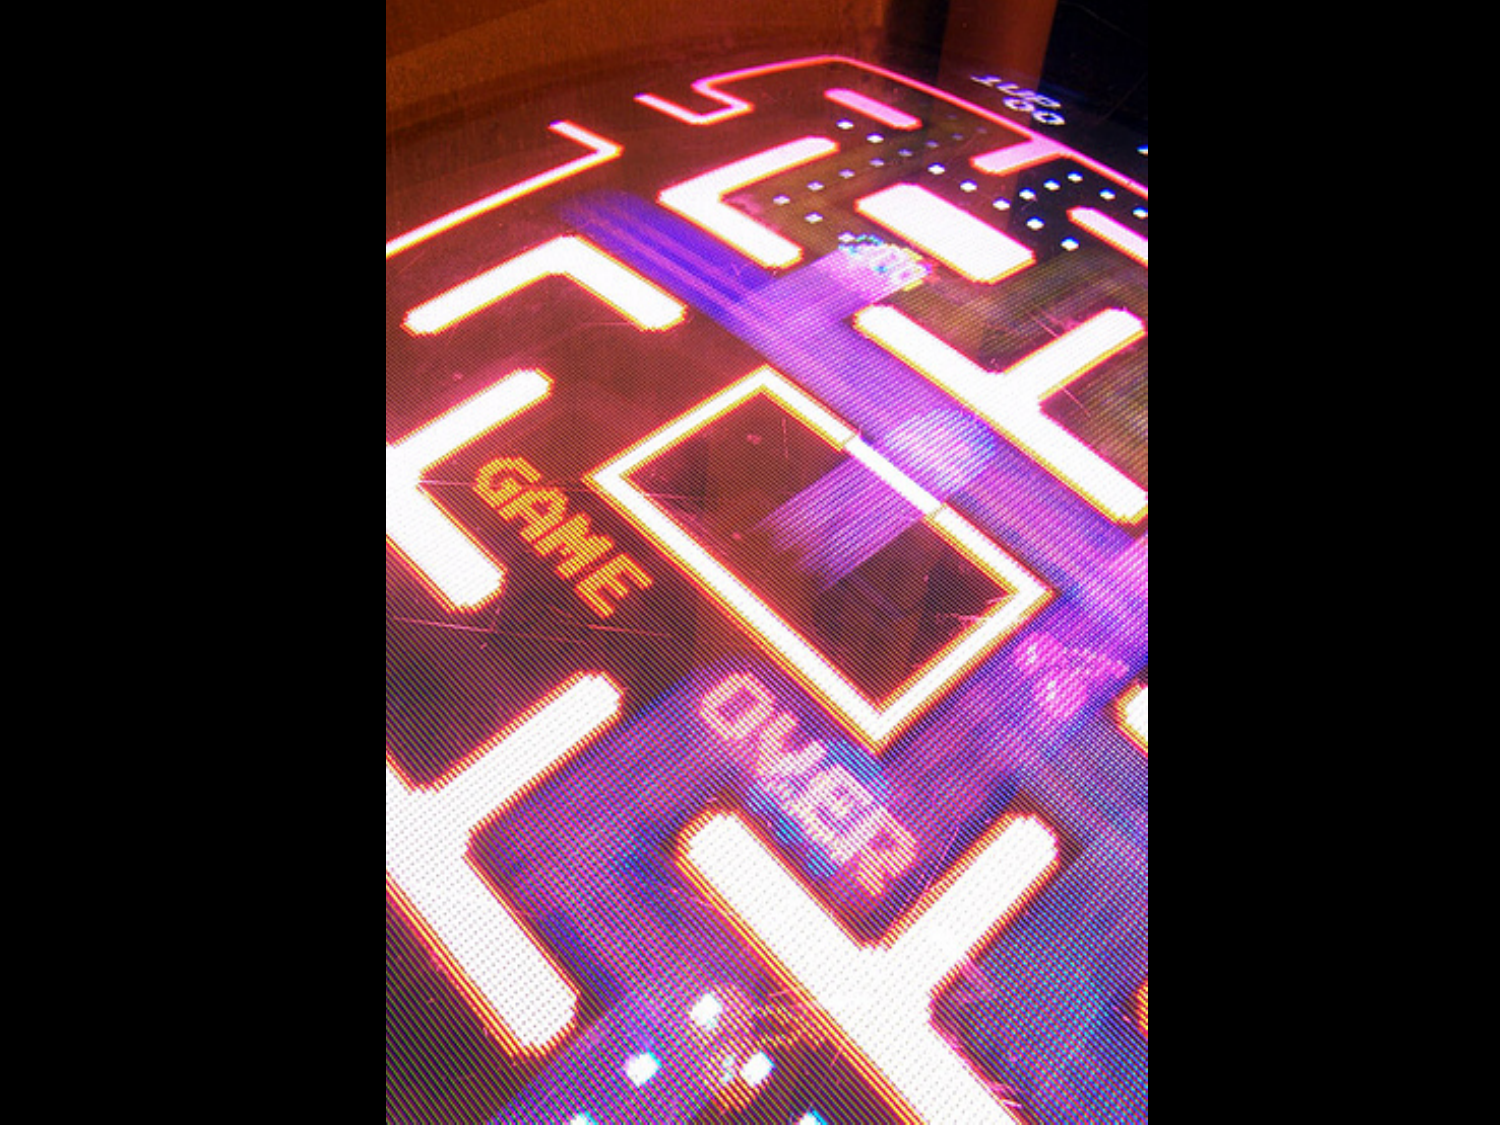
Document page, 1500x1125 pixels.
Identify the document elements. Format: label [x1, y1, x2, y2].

picture [386, 0, 1148, 1125]
